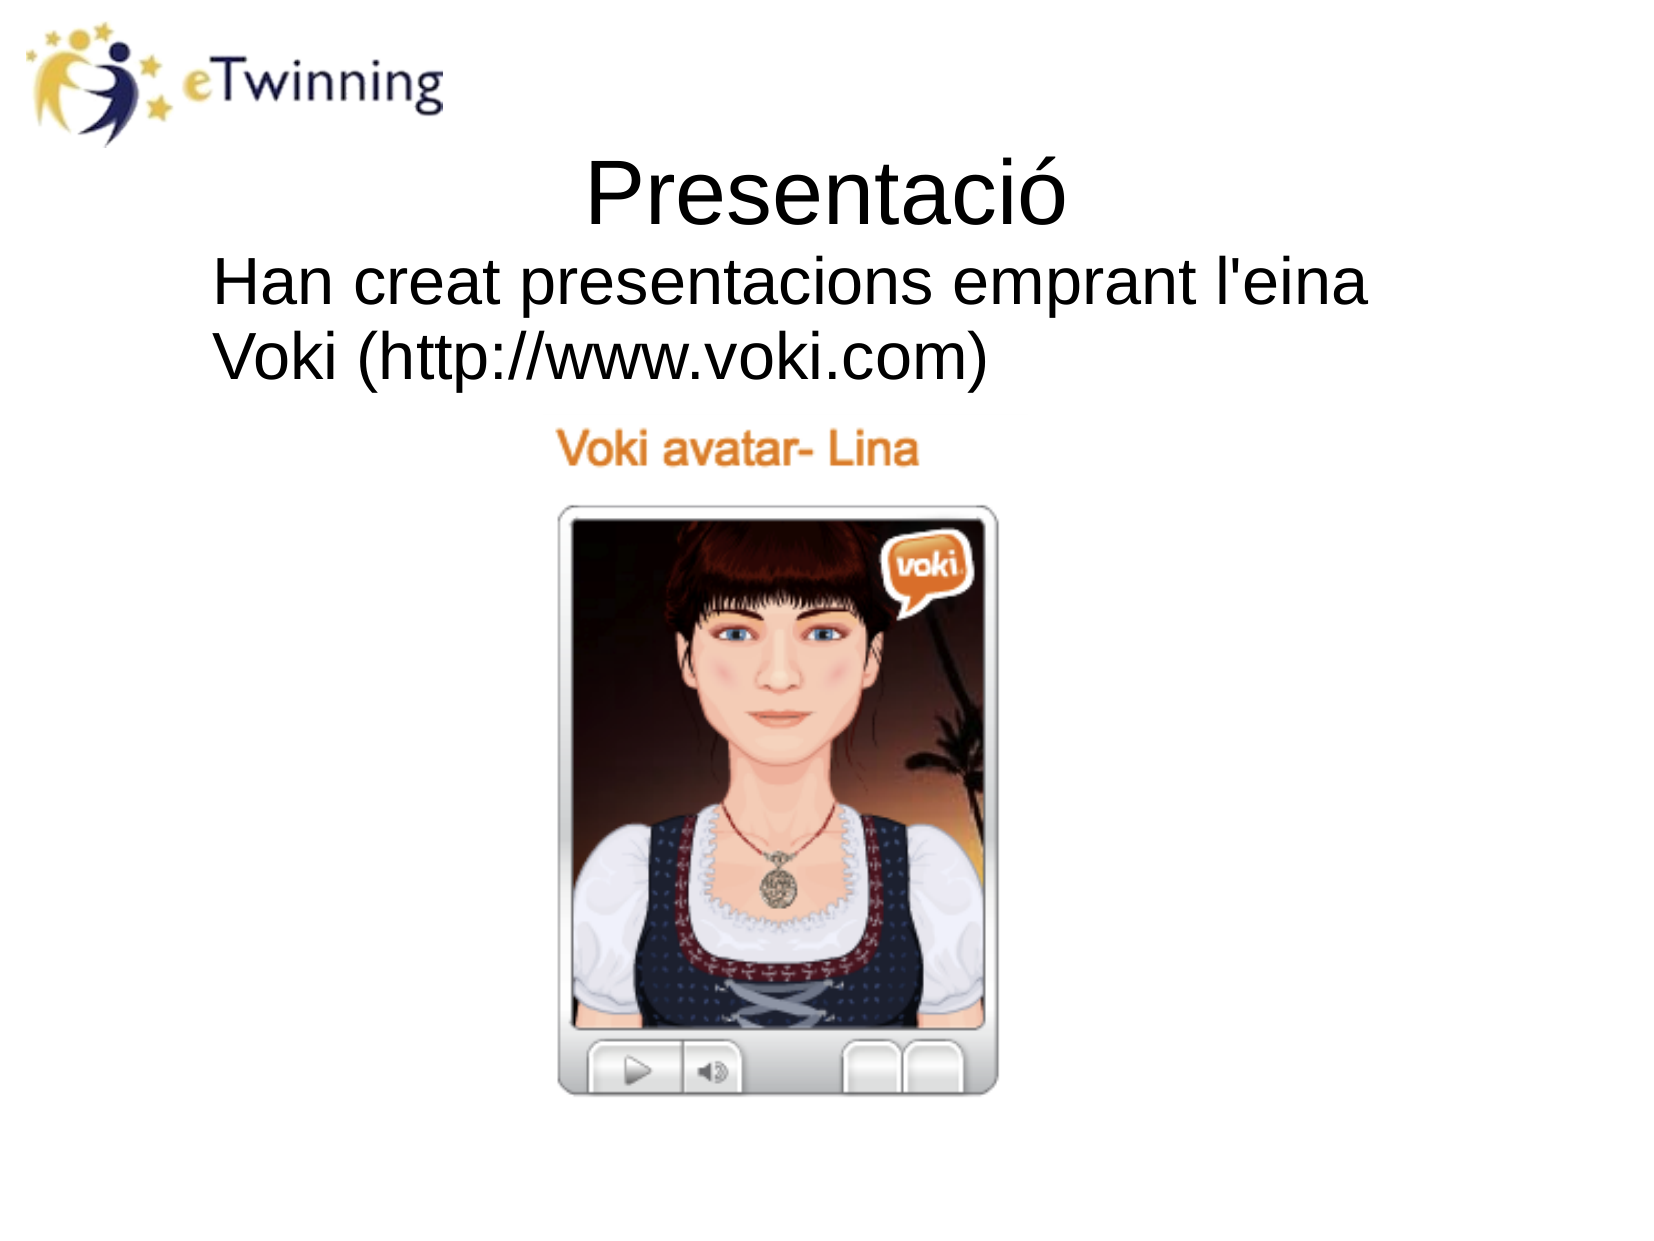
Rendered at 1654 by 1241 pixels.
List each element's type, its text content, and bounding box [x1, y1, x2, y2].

picture [543, 413, 1028, 1126]
subtitle Han creat presentacions emprant l'eina Voki (http://www.voki.com) [212, 244, 1453, 394]
picture [26, 20, 443, 148]
title Presentació [82, 136, 1571, 249]
